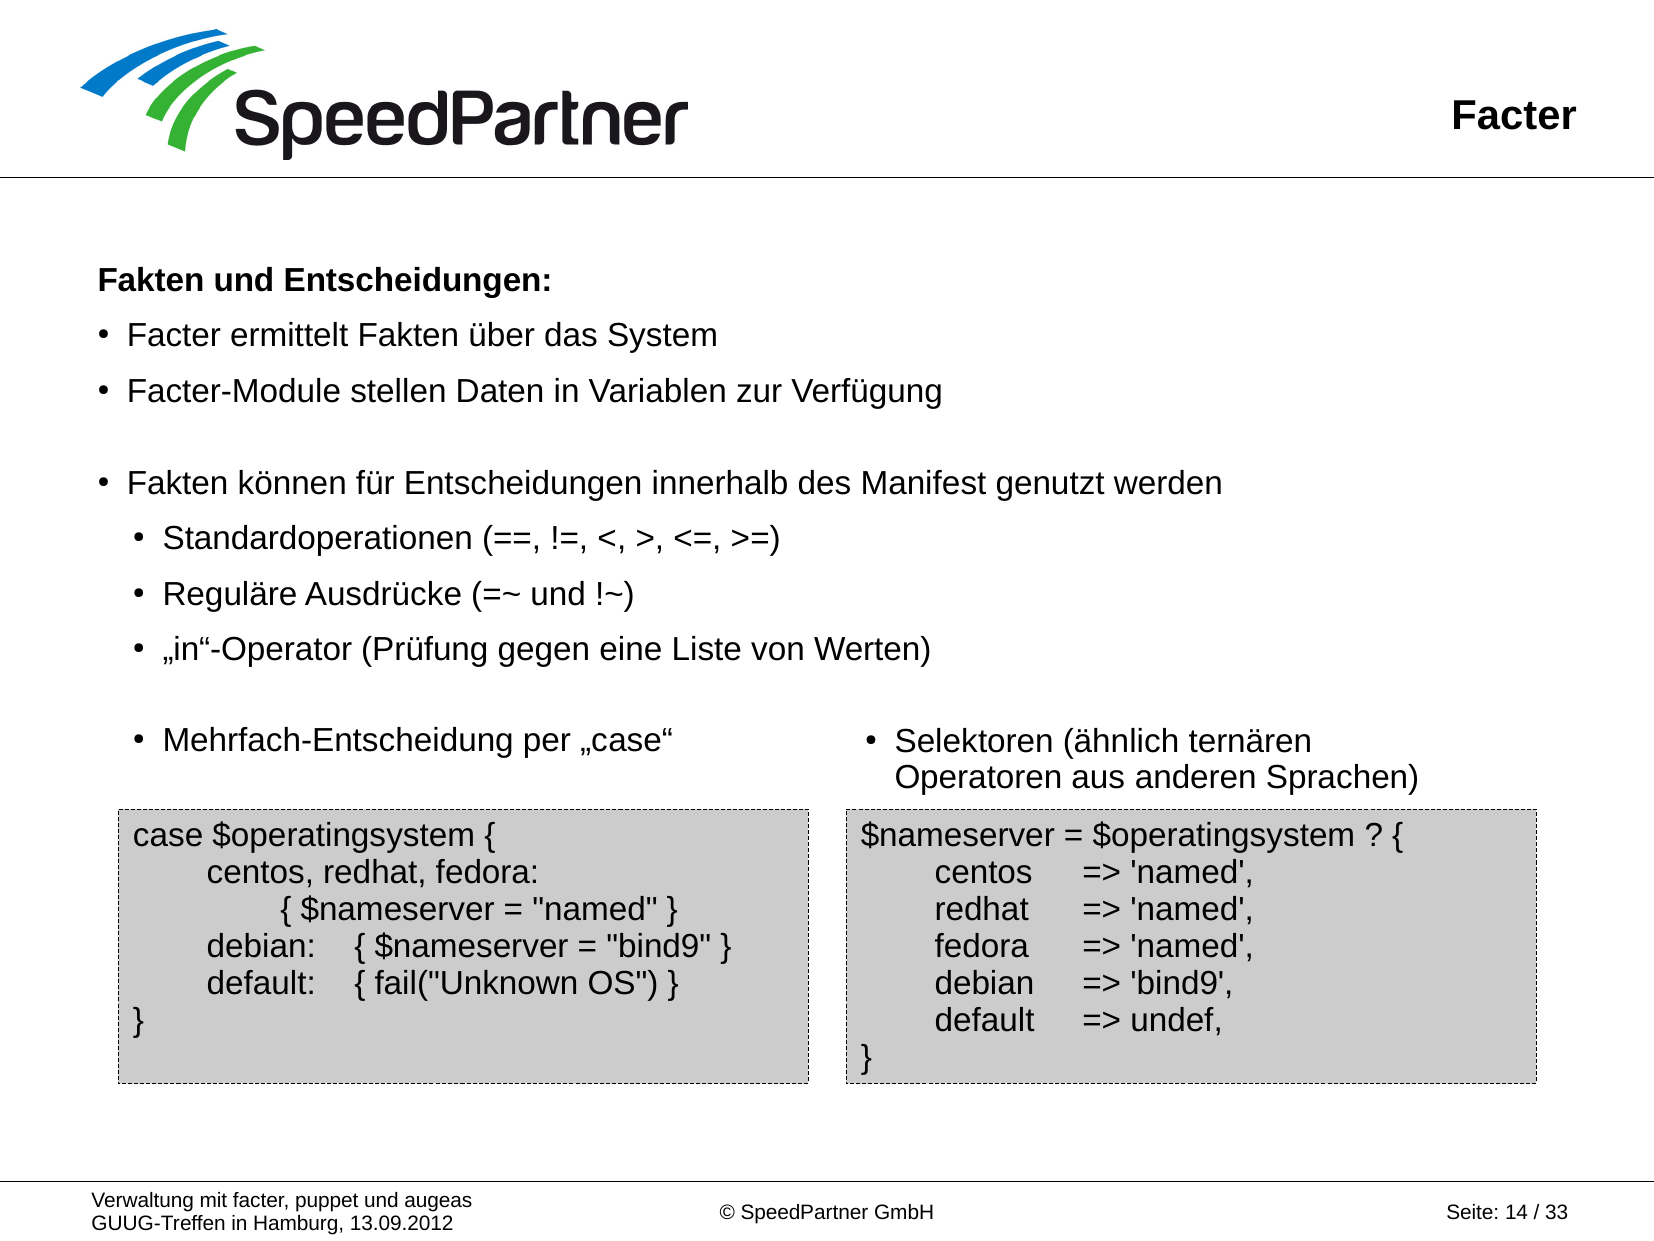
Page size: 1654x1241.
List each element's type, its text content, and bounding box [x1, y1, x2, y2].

text_box $nameserver = $operatingsystem ? { centos => 'named', redhat => 'named', fedora => 'named', debian => 'bind9', default => undef, } [846, 809, 1537, 1084]
text_box Selektoren (ähnlich ternären Operatoren aus anderen Sprachen) [850, 714, 1471, 804]
picture [80, 29, 688, 160]
title Facter [590, 70, 1577, 160]
text_box Mehrfach-Entscheidung per „case“ [118, 714, 739, 767]
text_box Fakten und Entscheidungen: Facter ermittelt Fakten über das System Facter-Module stellen Daten in Variablen zur Verfügung Fakten können für Entscheidungen innerhalb des Manifest genutzt werden Standardoperationen (==, !=, <, >, <=, >=) Reguläre Ausdrücke (=~ und !~) „in“-Operator (Prüfung gegen eine Liste von Werten) [82, 253, 1565, 1177]
text_box case $operatingsystem { centos, redhat, fedora: { $nameserver = "named" } debian: { $nameserver = "bind9" } default: { fail("Unknown OS") } } [118, 809, 809, 1084]
